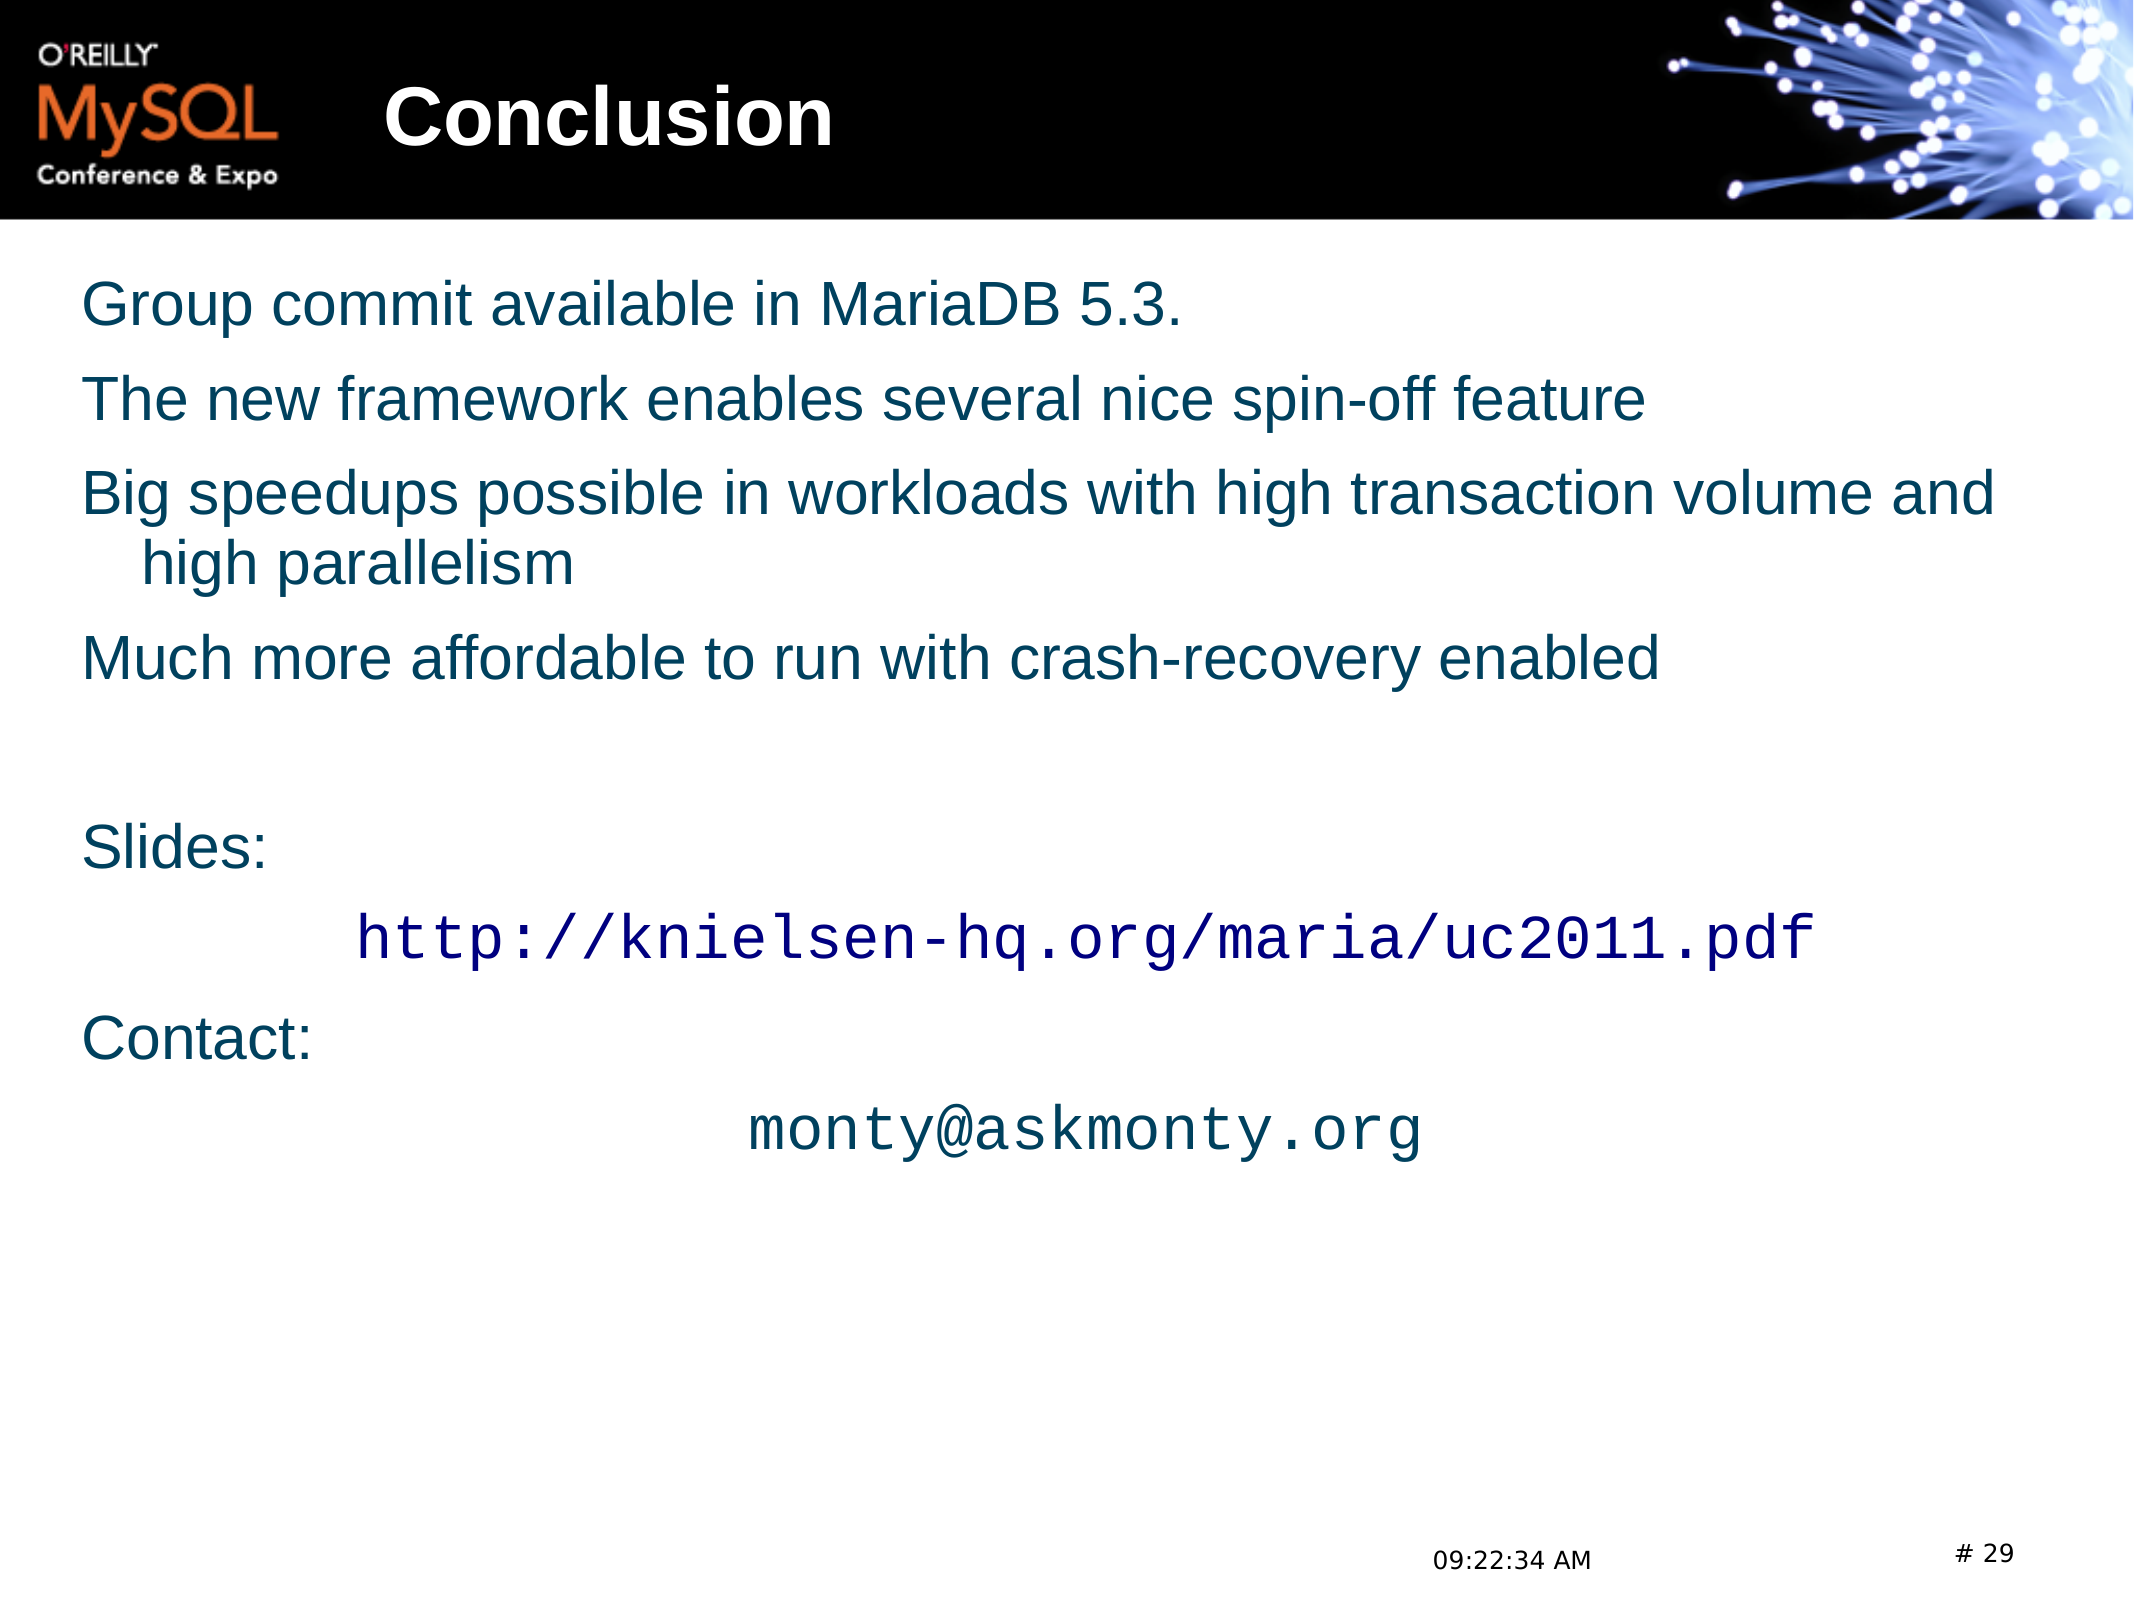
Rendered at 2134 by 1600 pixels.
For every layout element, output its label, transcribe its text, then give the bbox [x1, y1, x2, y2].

picture [0, 0, 2134, 1600]
list Group commit available in MariaDB 5.3. The new framework enables several nice spin-off feature Big speedups possible in workloads with high transaction volume and high parallelism Much more affordable to run with crash-recovery enabled Slides: http://knielsen-hq.org/maria/uc2011.pdf Contact: monty@askmonty.org [0, 260, 2100, 1335]
title Conclusion [374, 38, 2103, 195]
